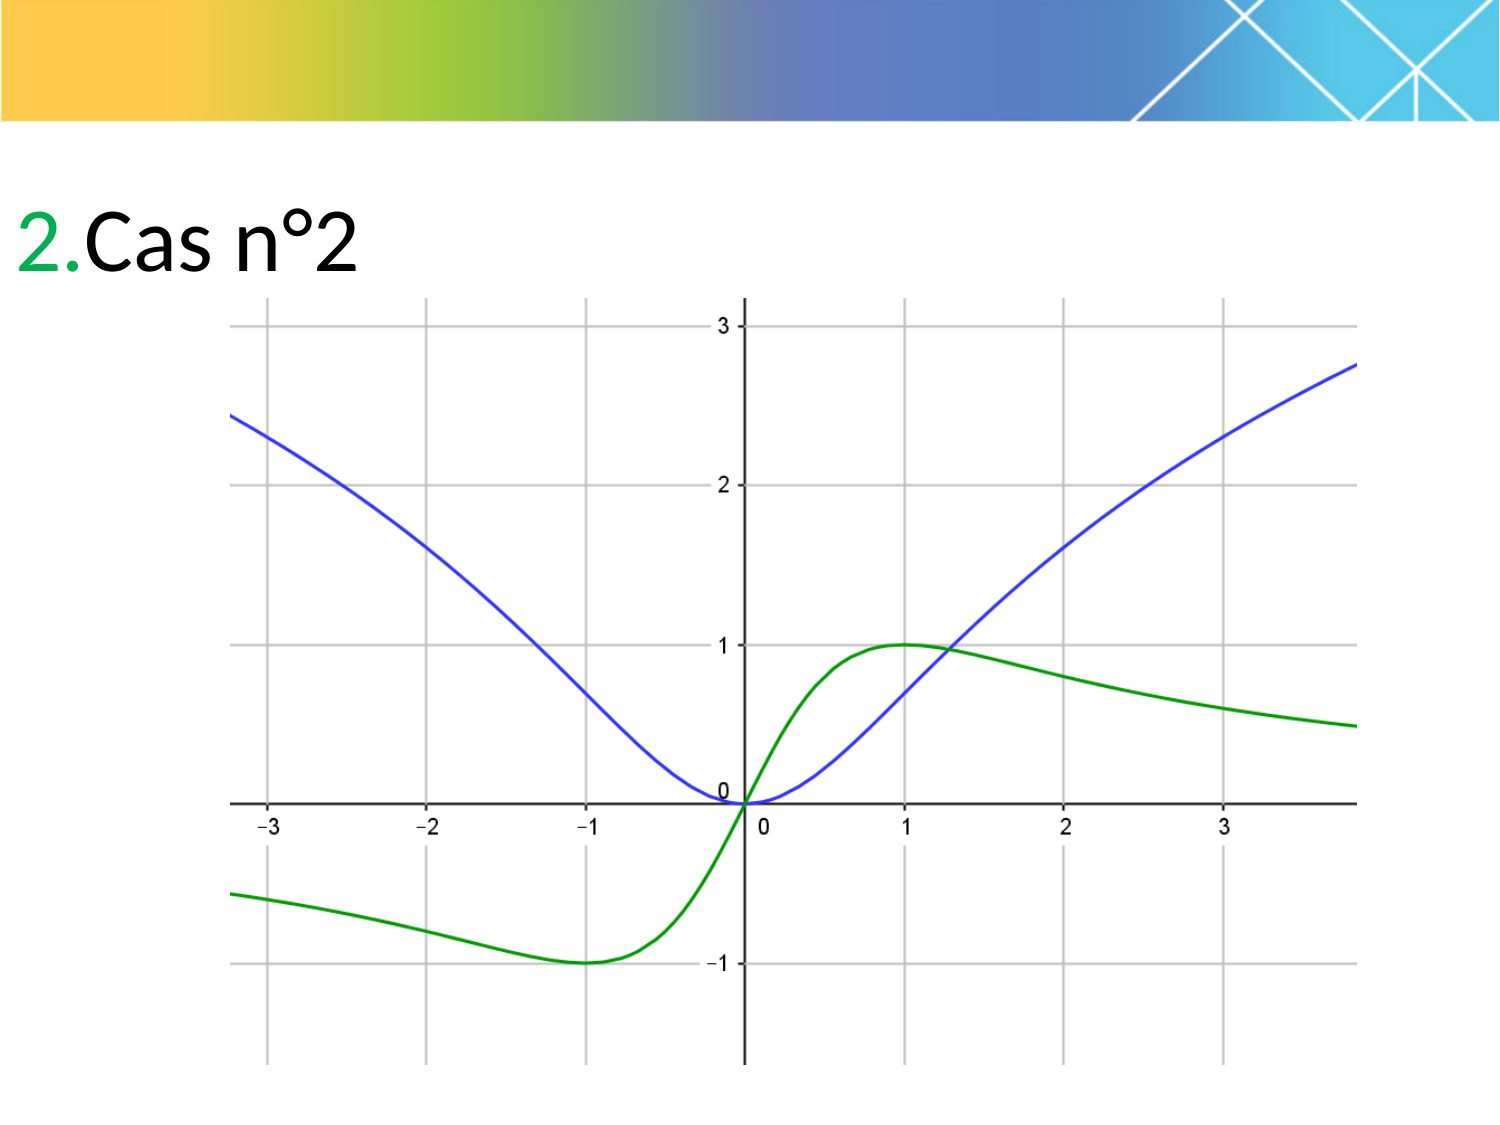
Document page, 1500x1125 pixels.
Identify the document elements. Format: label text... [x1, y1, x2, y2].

picture [230, 298, 1357, 1065]
title Cas n°2 [0, 163, 1500, 305]
